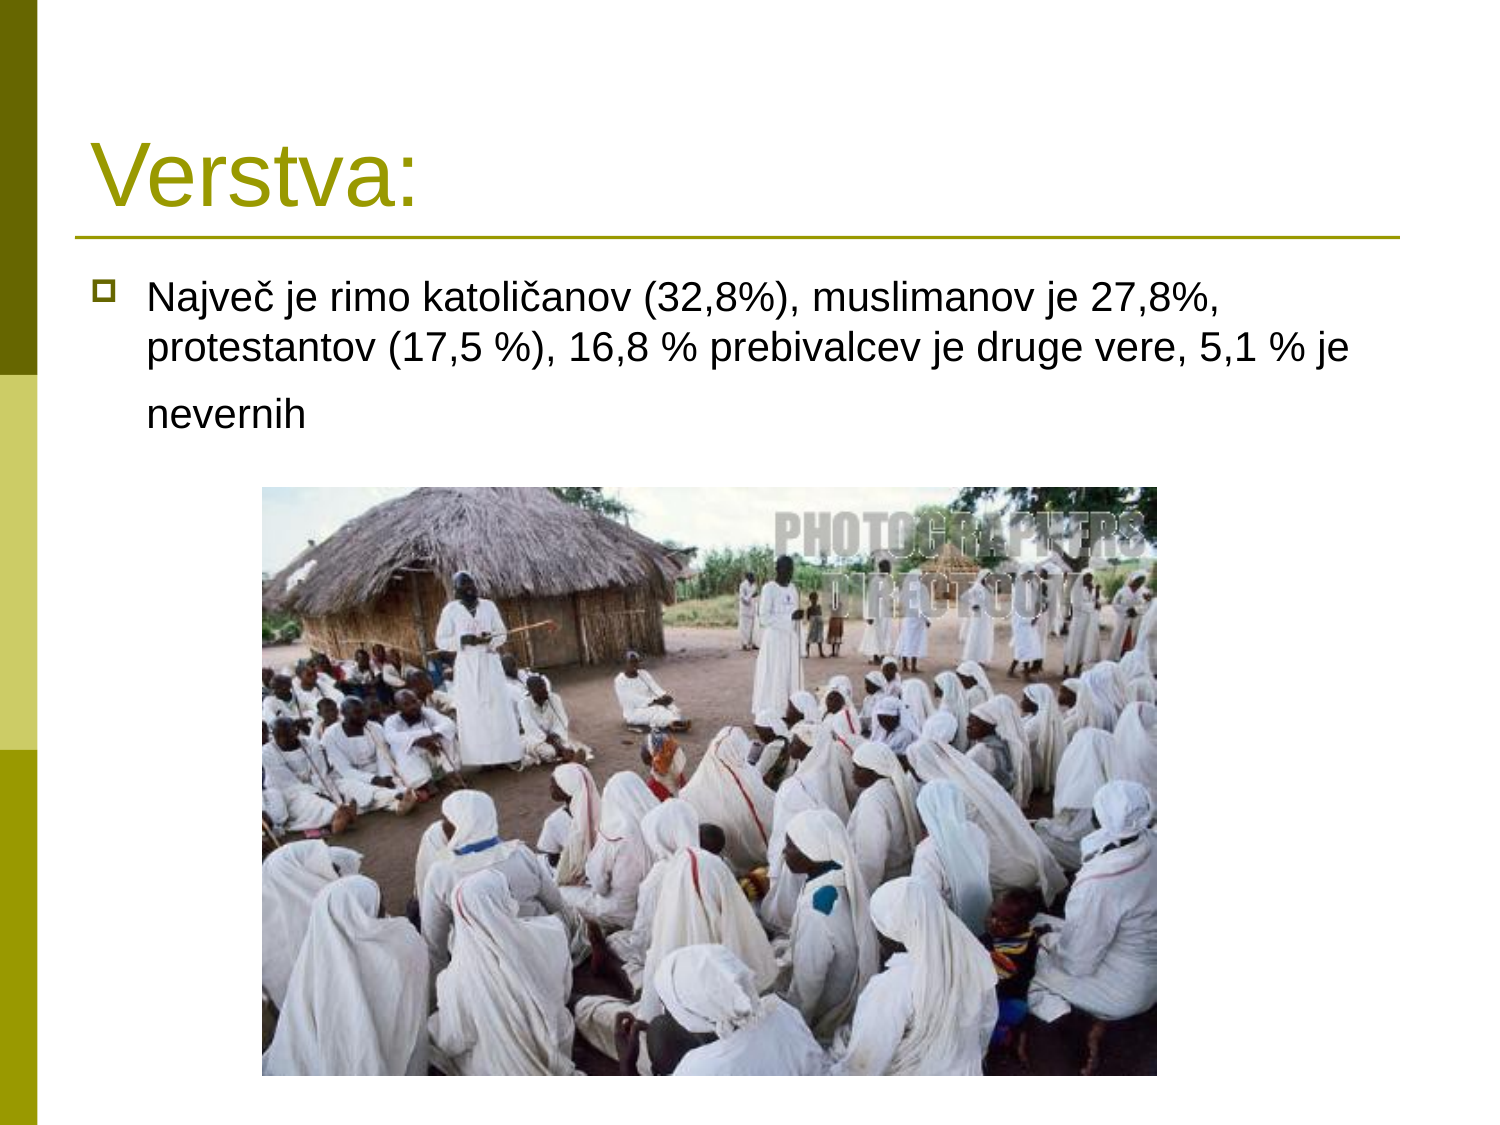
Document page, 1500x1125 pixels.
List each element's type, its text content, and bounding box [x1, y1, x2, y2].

list Največ je rimo katoličanov (32,8%), muslimanov je 27,8%, protestantov (17,5 %), 16,8 % prebivalcev je druge vere, 5,1 % je nevernih [75, 262, 1425, 1006]
picture [262, 487, 1157, 1076]
title Verstva: [75, 45, 1425, 233]
